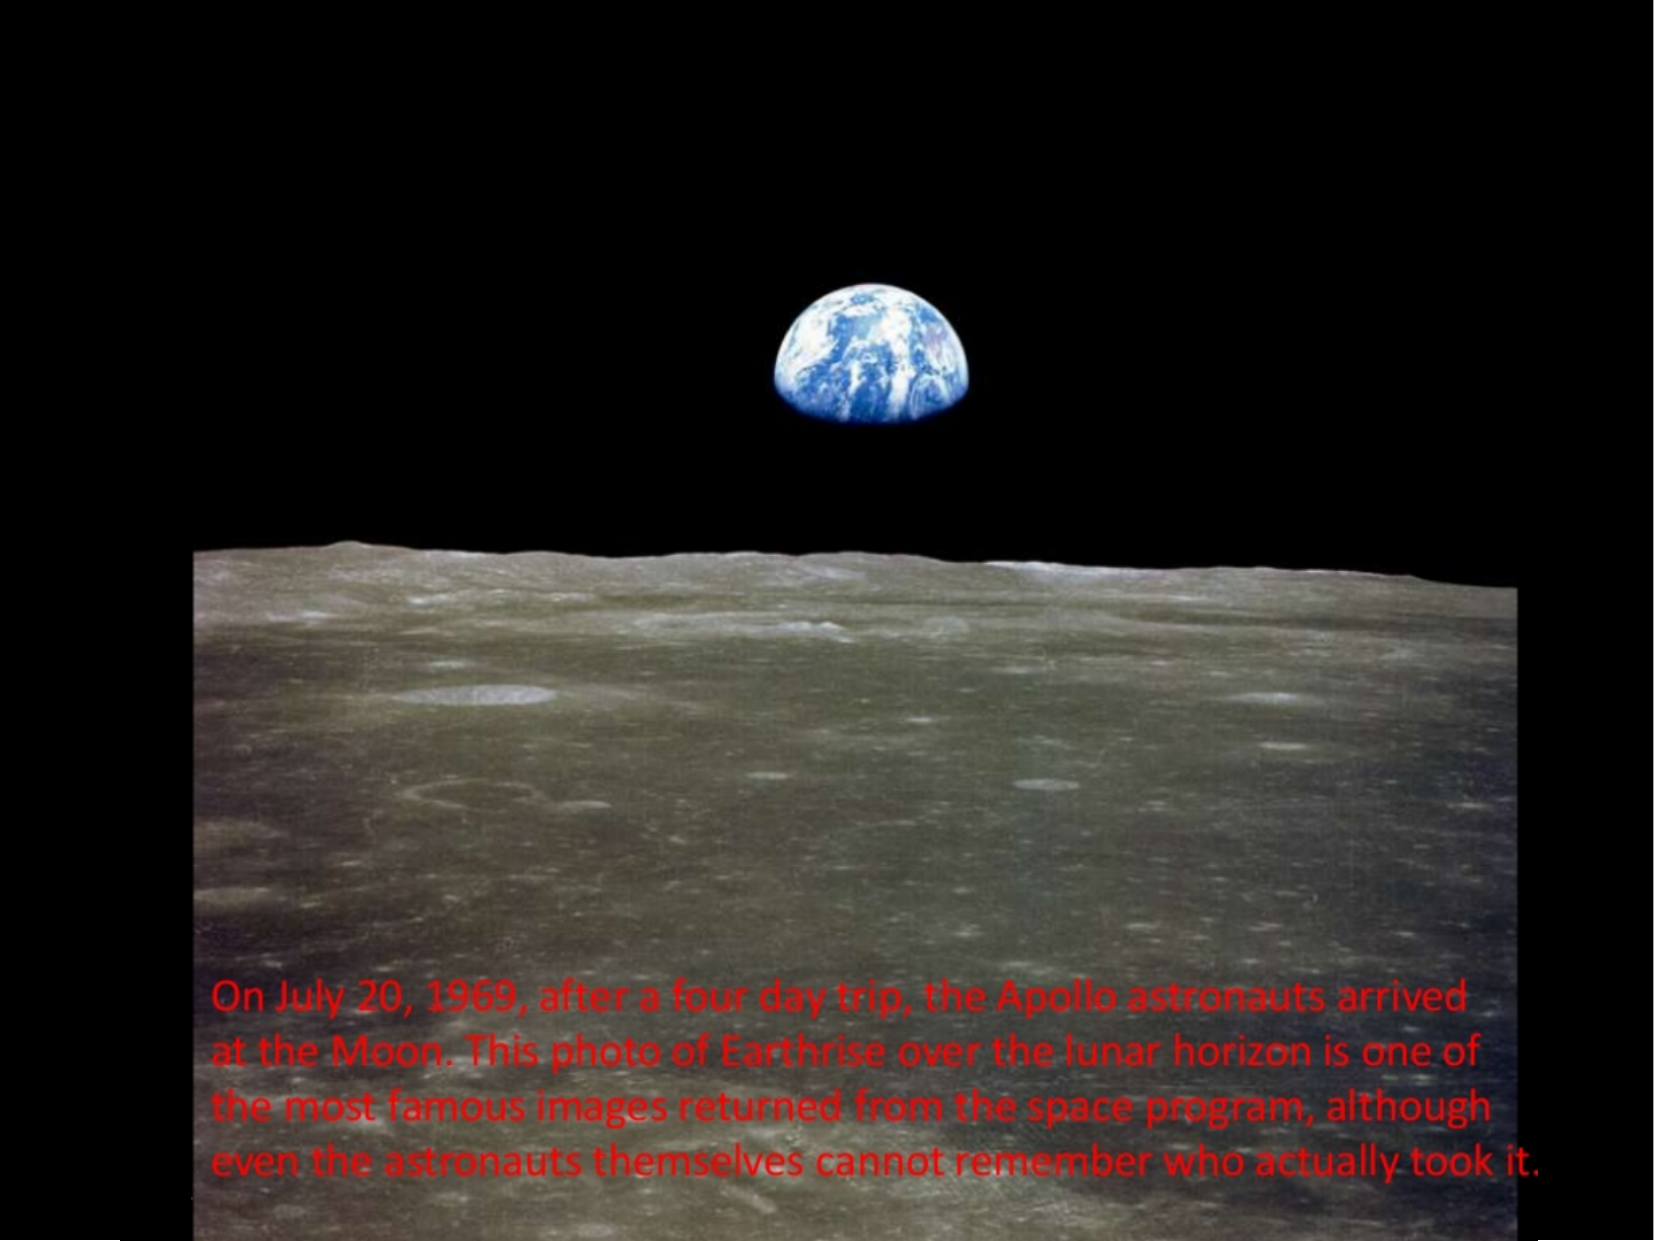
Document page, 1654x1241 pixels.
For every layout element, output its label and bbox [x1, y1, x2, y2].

picture [120, 0, 1538, 1241]
